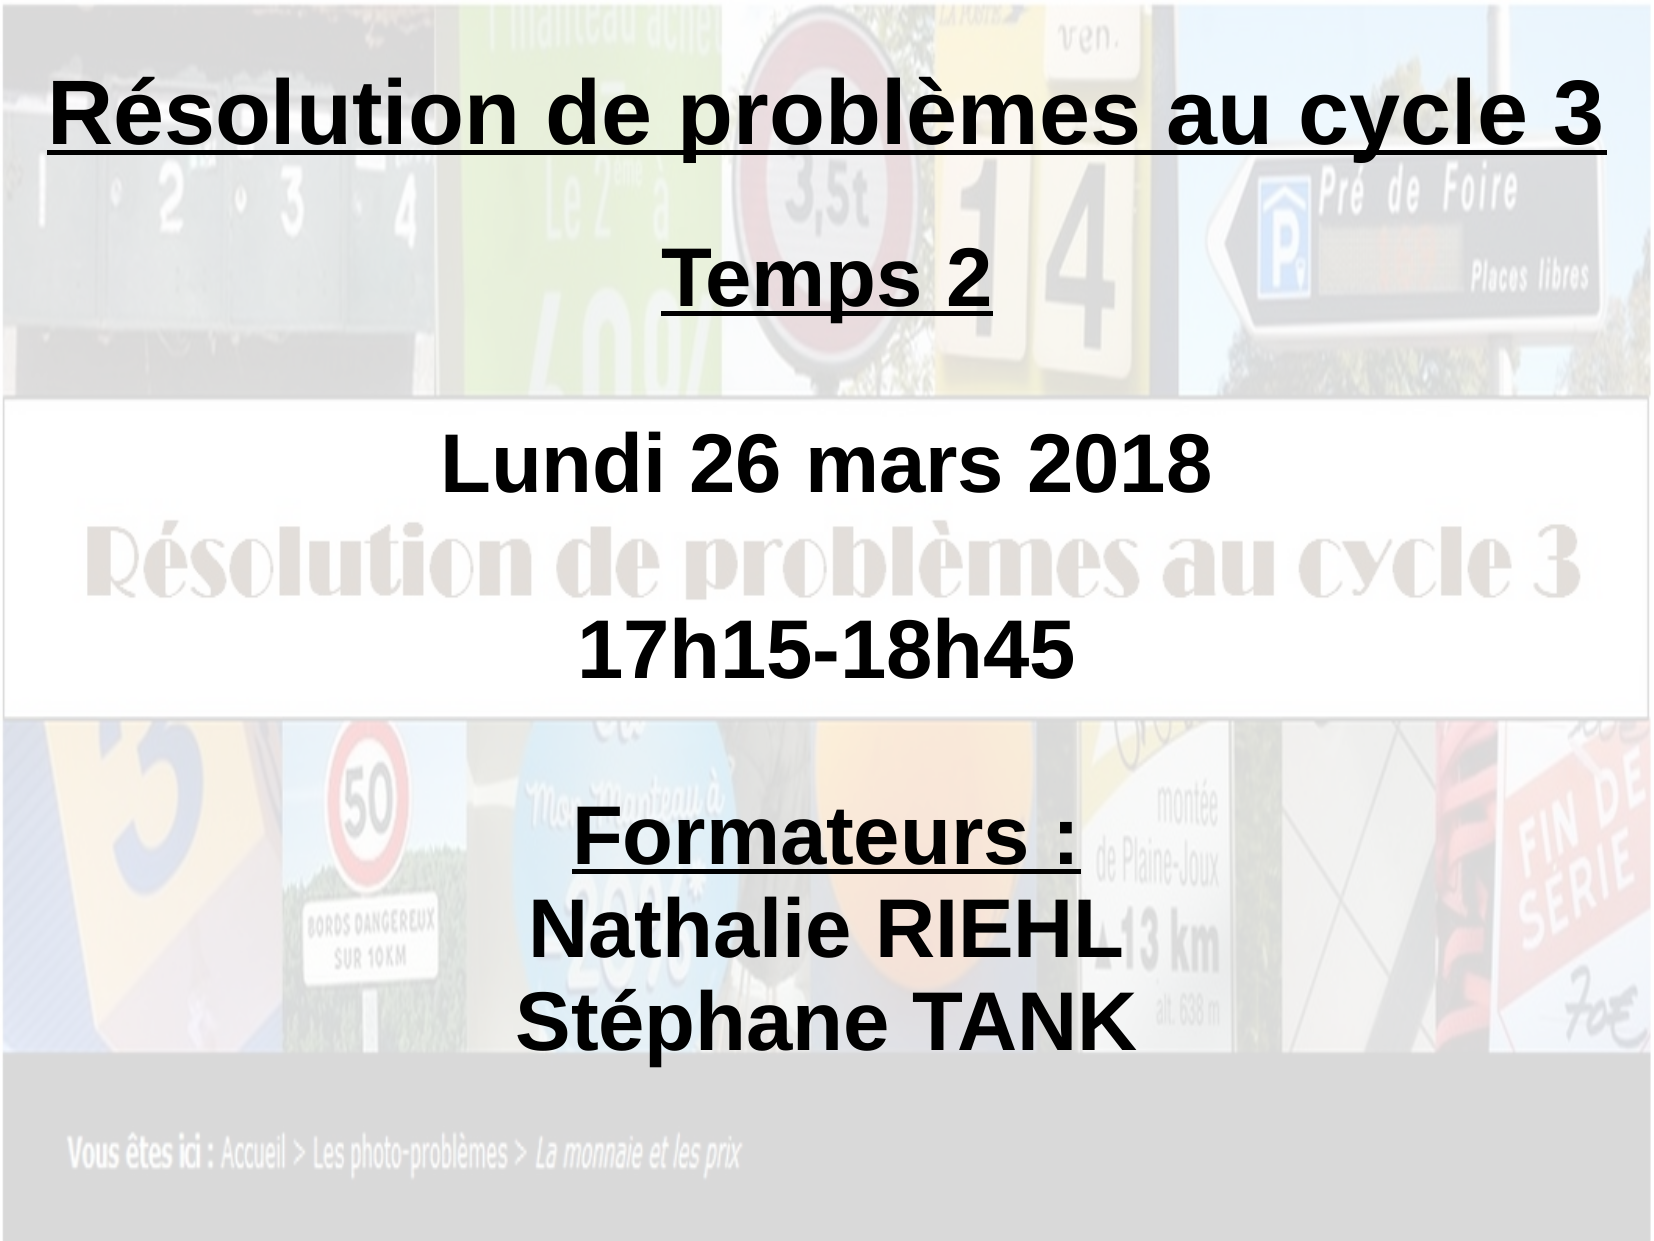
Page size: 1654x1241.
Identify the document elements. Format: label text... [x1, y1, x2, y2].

subtitle Temps 2 Lundi 26 mars 2018 17h15-18h45 Formateurs : Nathalie RIEHL Stéphane TANK [82, 231, 1571, 1069]
title Résolution de problèmes au cycle 3 [29, 49, 1625, 178]
